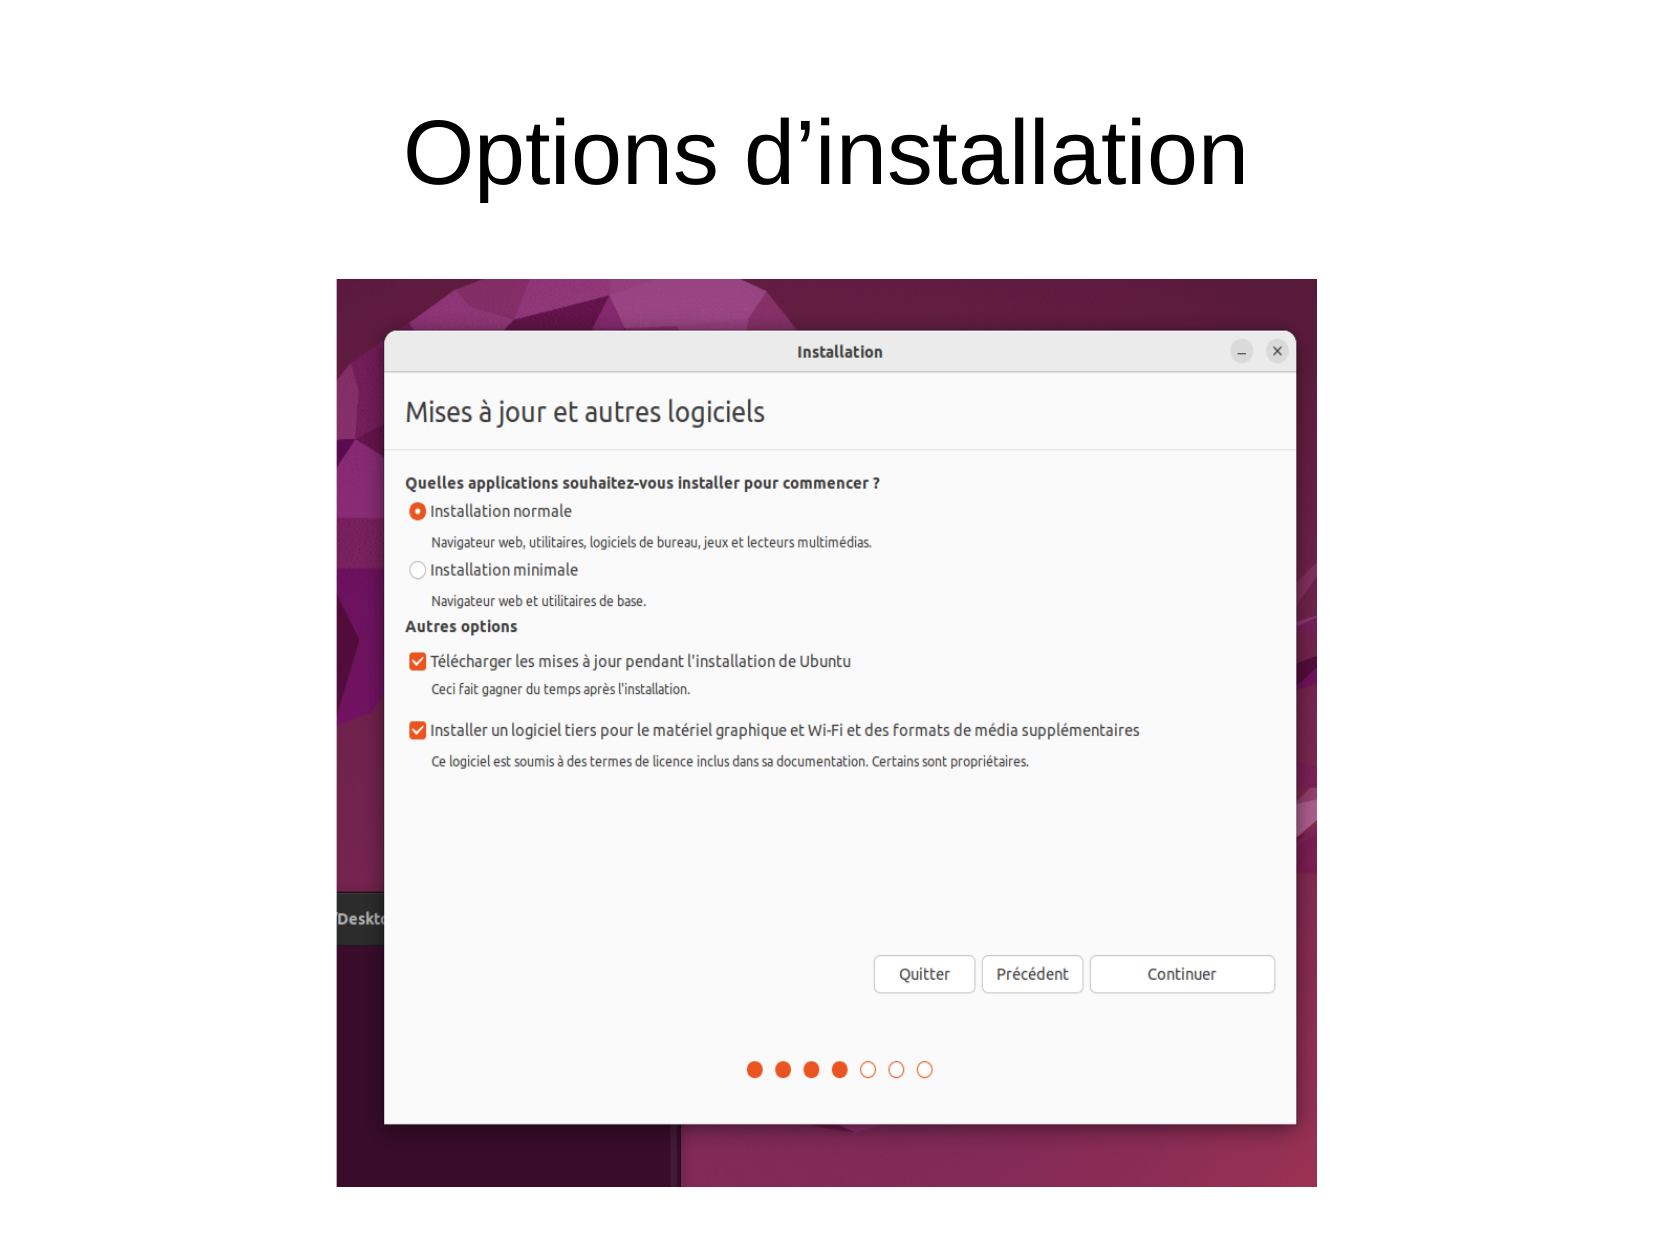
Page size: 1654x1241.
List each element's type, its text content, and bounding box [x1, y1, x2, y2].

title Options d’installation [82, 49, 1571, 257]
picture [336, 279, 1317, 1187]
